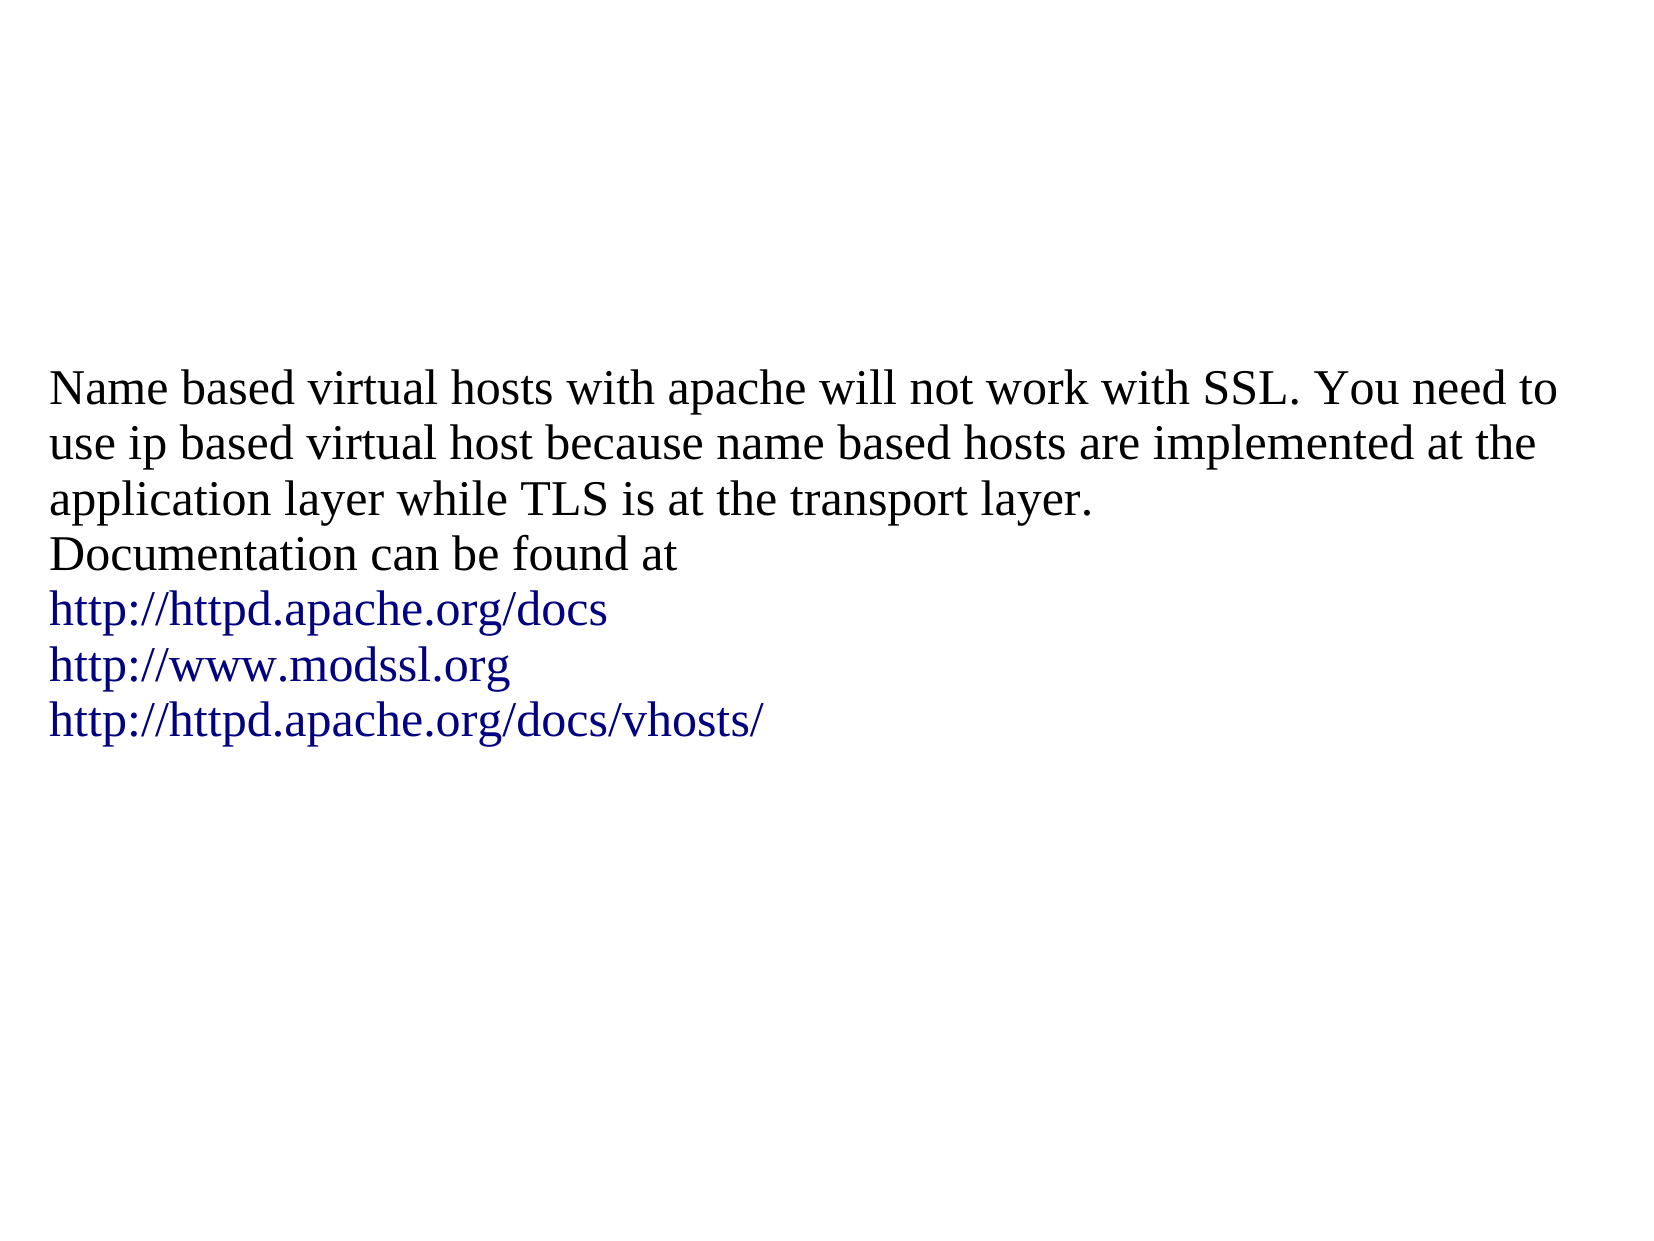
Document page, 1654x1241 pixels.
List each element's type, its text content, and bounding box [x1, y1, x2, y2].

text_box Name based virtual hosts with apache will not work with SSL. You need to use ip based virtual host because name based hosts are implemented at the application layer while TLS is at the transport layer. Documentation can be found at http://httpd.apache.org/docs http://www.modssl.org http://httpd.apache.org/docs/vhosts/ [49, 360, 1614, 1005]
